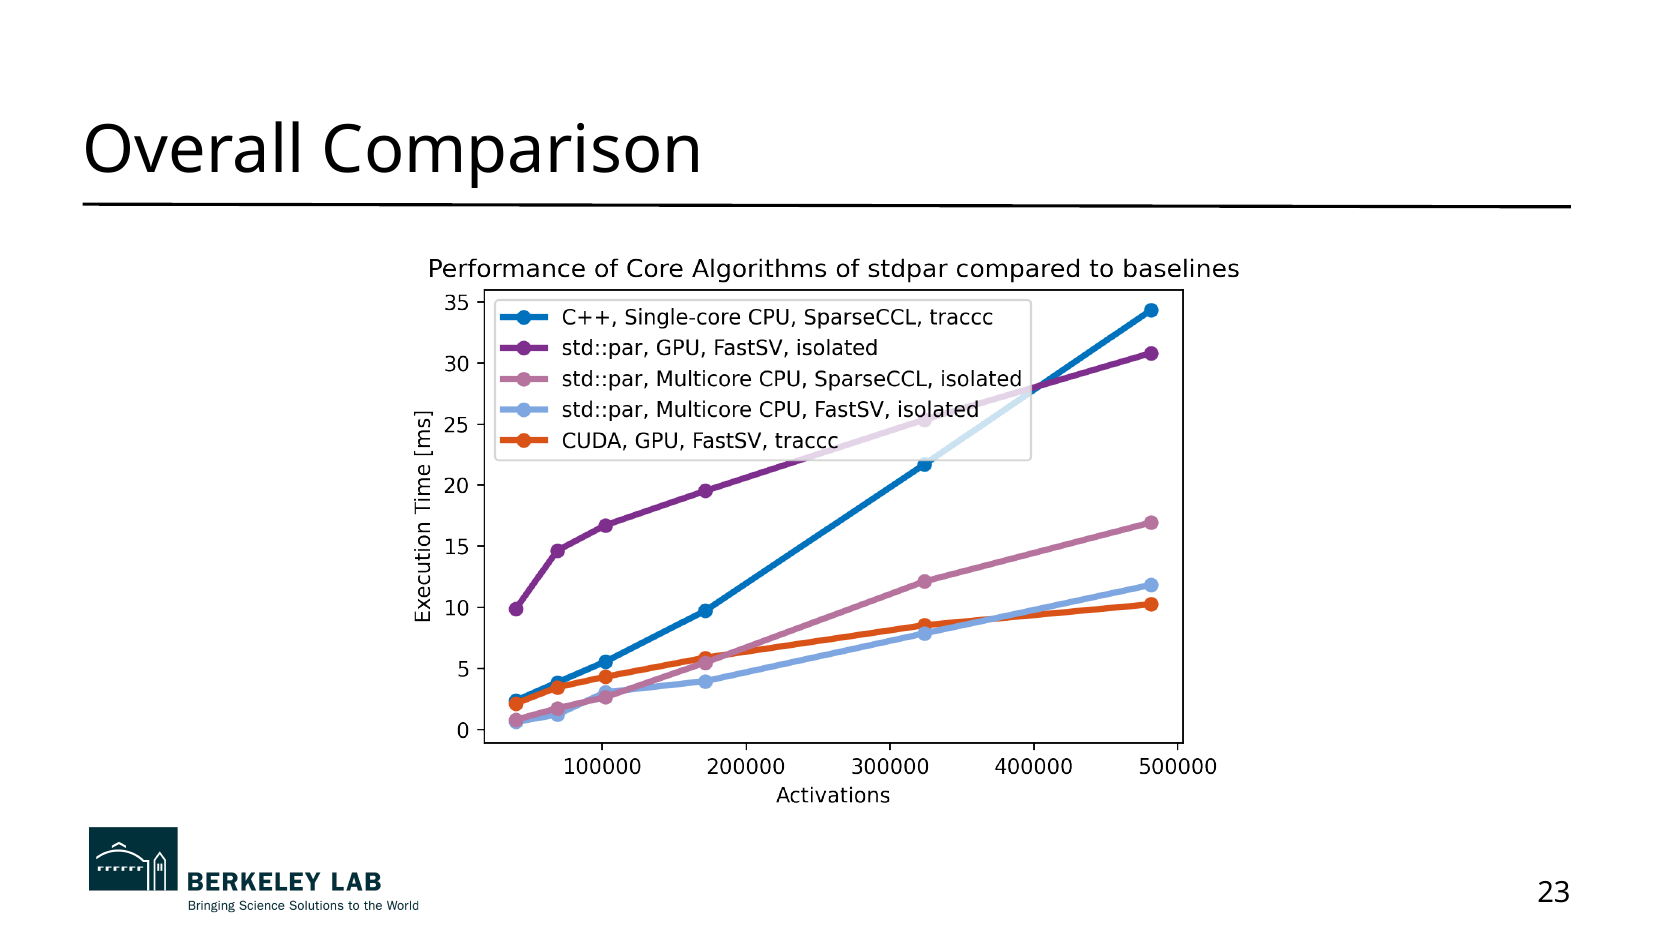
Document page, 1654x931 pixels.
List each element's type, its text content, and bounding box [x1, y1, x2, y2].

title Overall Comparison [82, 37, 1571, 193]
picture [71, 243, 1254, 930]
